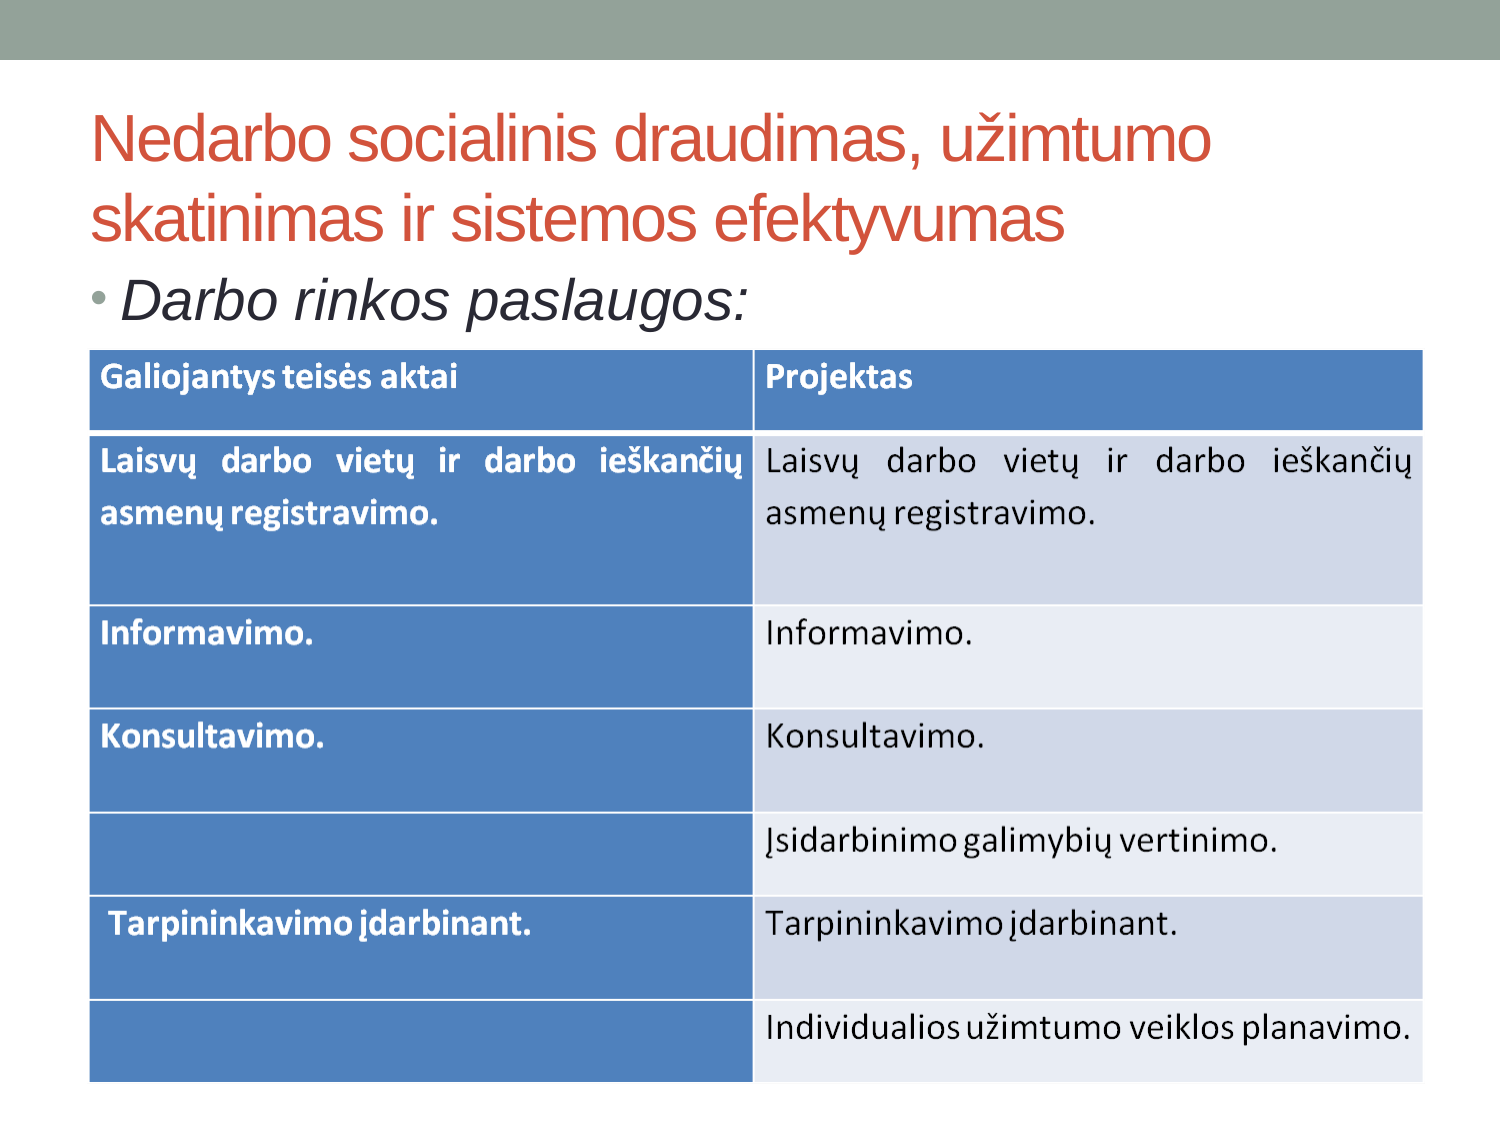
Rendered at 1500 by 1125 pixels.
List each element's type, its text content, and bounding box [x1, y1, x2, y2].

picture [77, 337, 1435, 1096]
list Darbo rinkos paslaugos: [75, 262, 1426, 1005]
title Nedarbo socialinis draudimas, užimtumo skatinimas ir sistemos efektyvumas [75, 87, 1426, 251]
